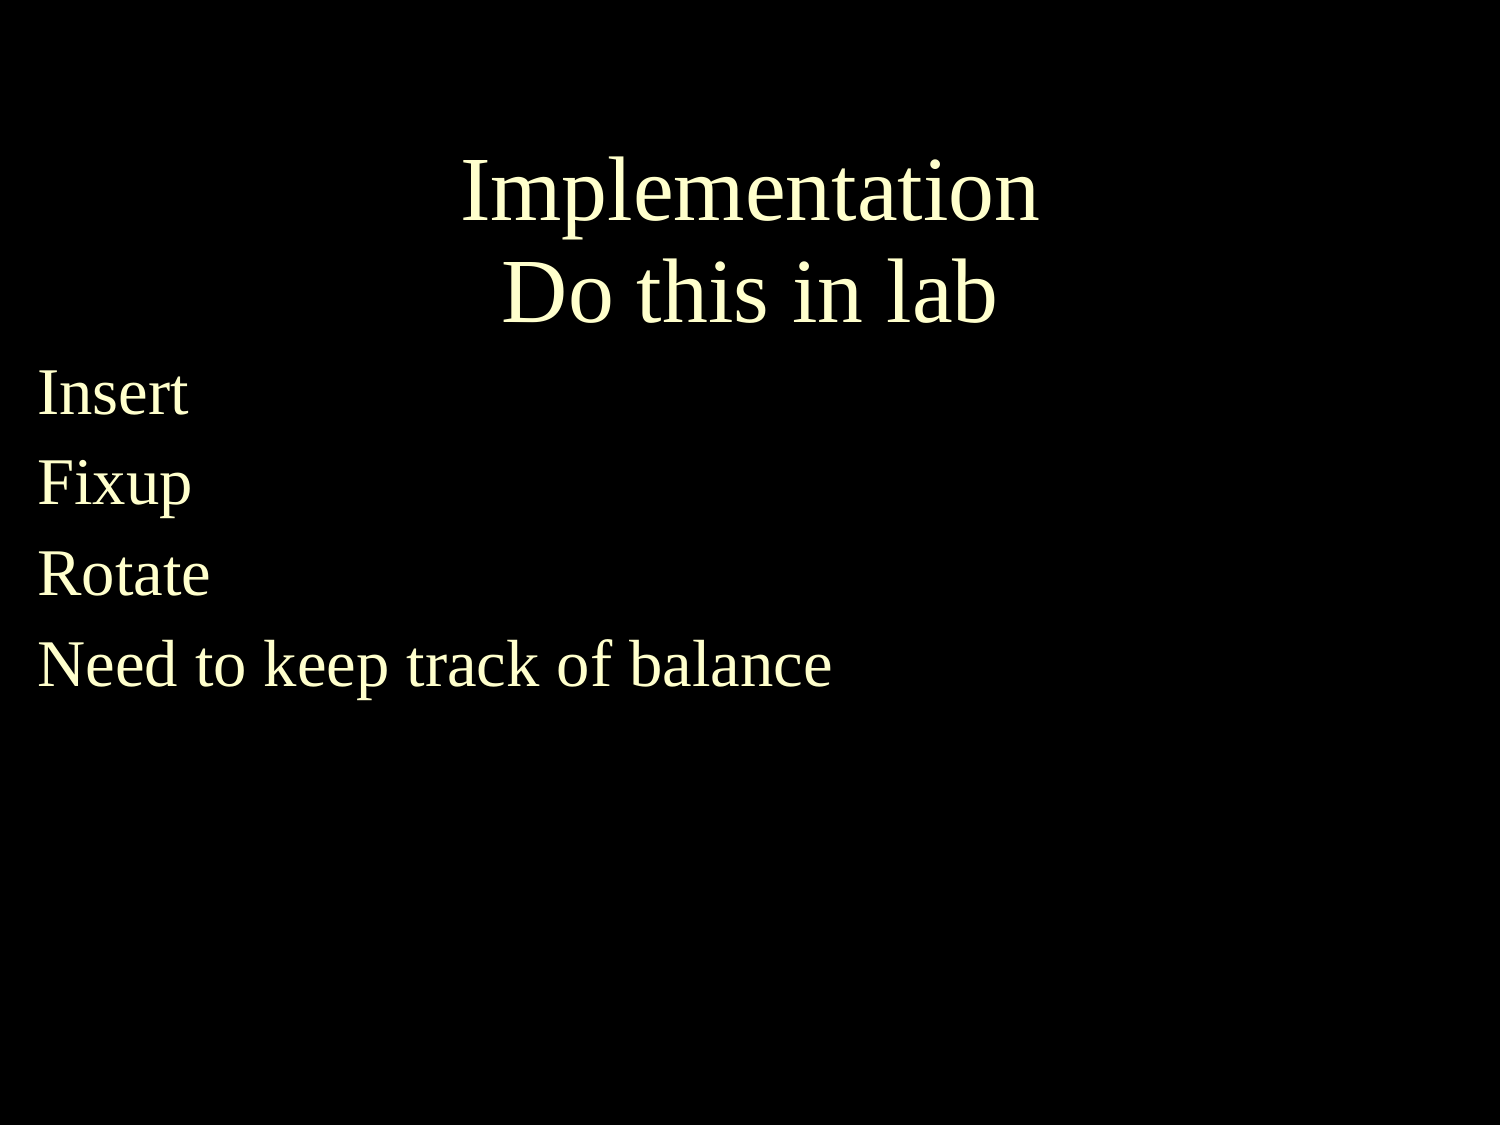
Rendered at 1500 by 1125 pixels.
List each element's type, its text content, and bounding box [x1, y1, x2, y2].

title Implementation Do this in lab [22, 131, 1480, 347]
list Insert Fixup Rotate Need to keep track of balance [22, 347, 1482, 1026]
